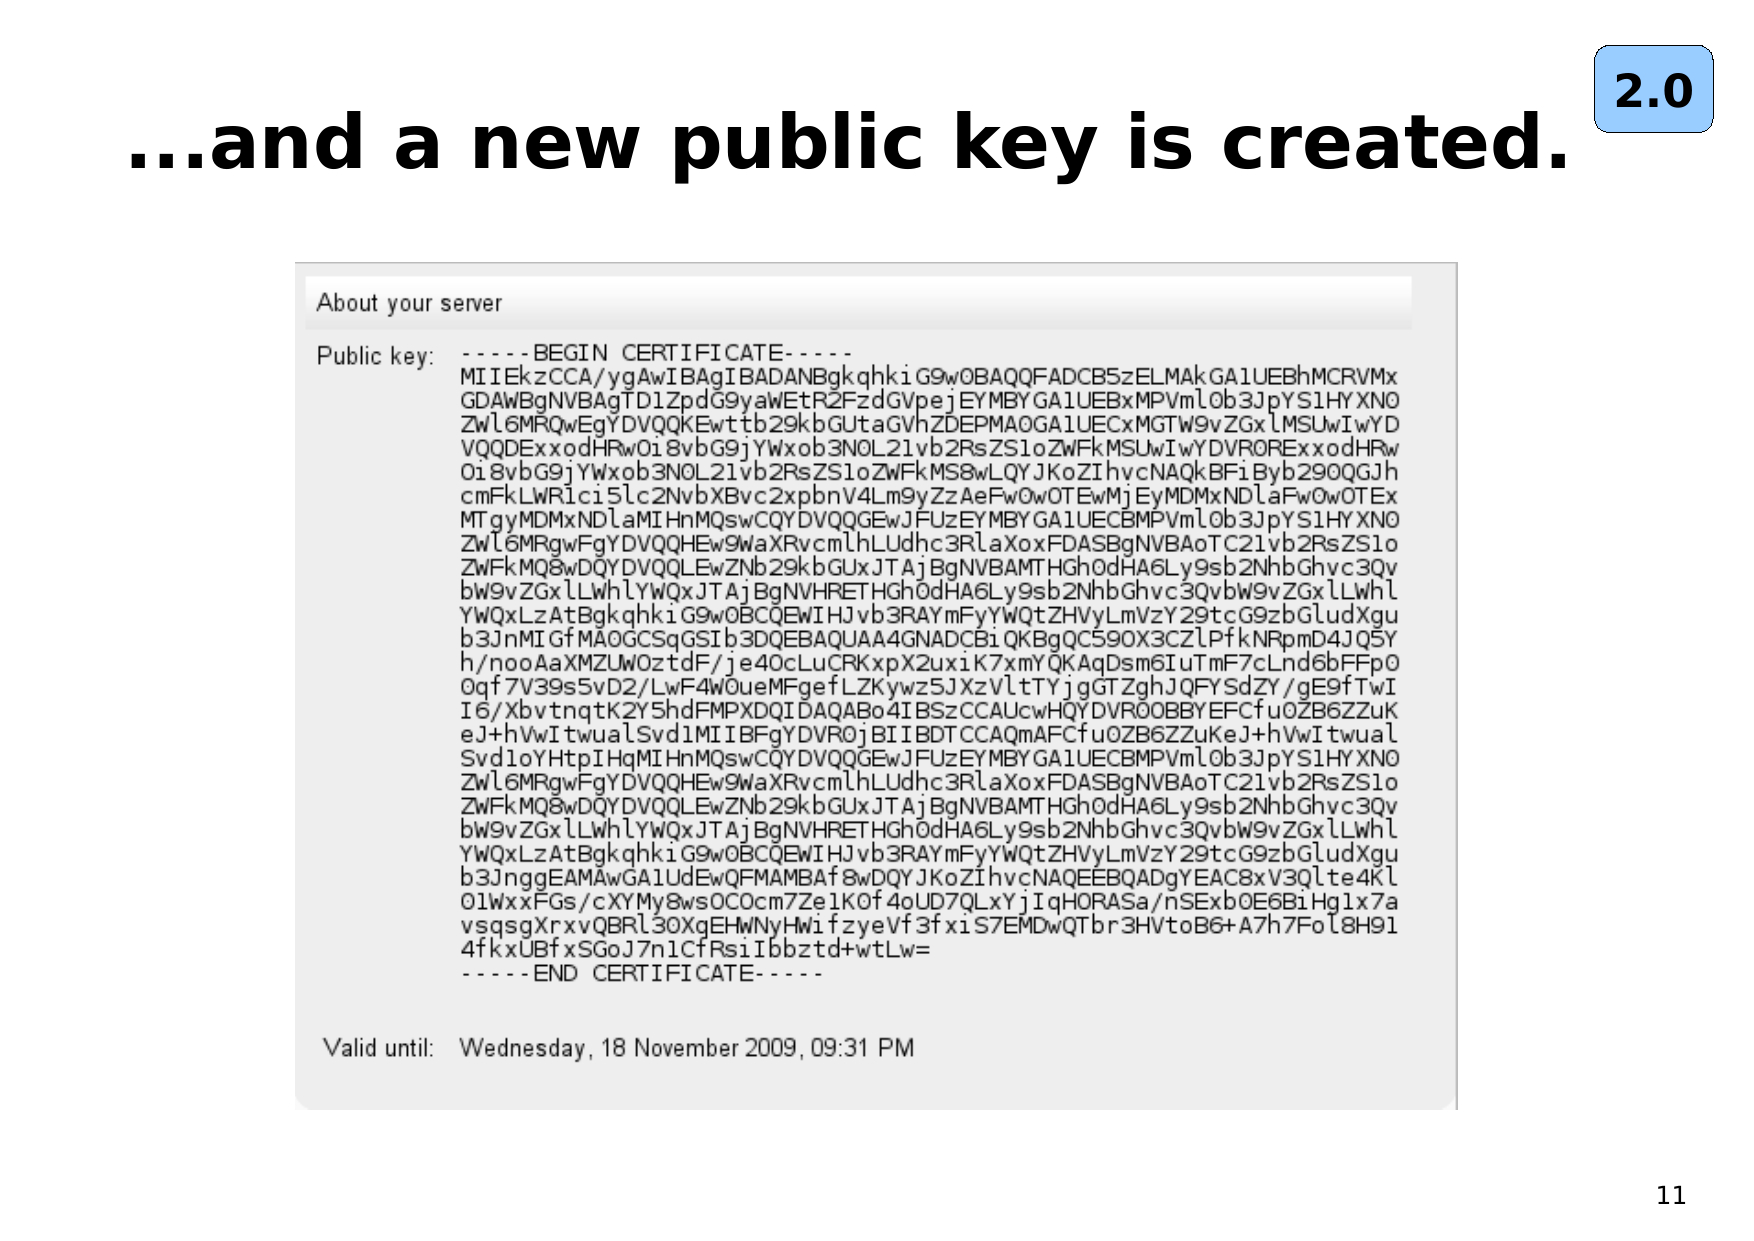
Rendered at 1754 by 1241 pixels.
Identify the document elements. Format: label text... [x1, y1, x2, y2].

picture [295, 262, 1458, 1110]
title ...and a new public key is created. [59, 34, 1613, 242]
text_box 2.0 [1594, 45, 1714, 133]
